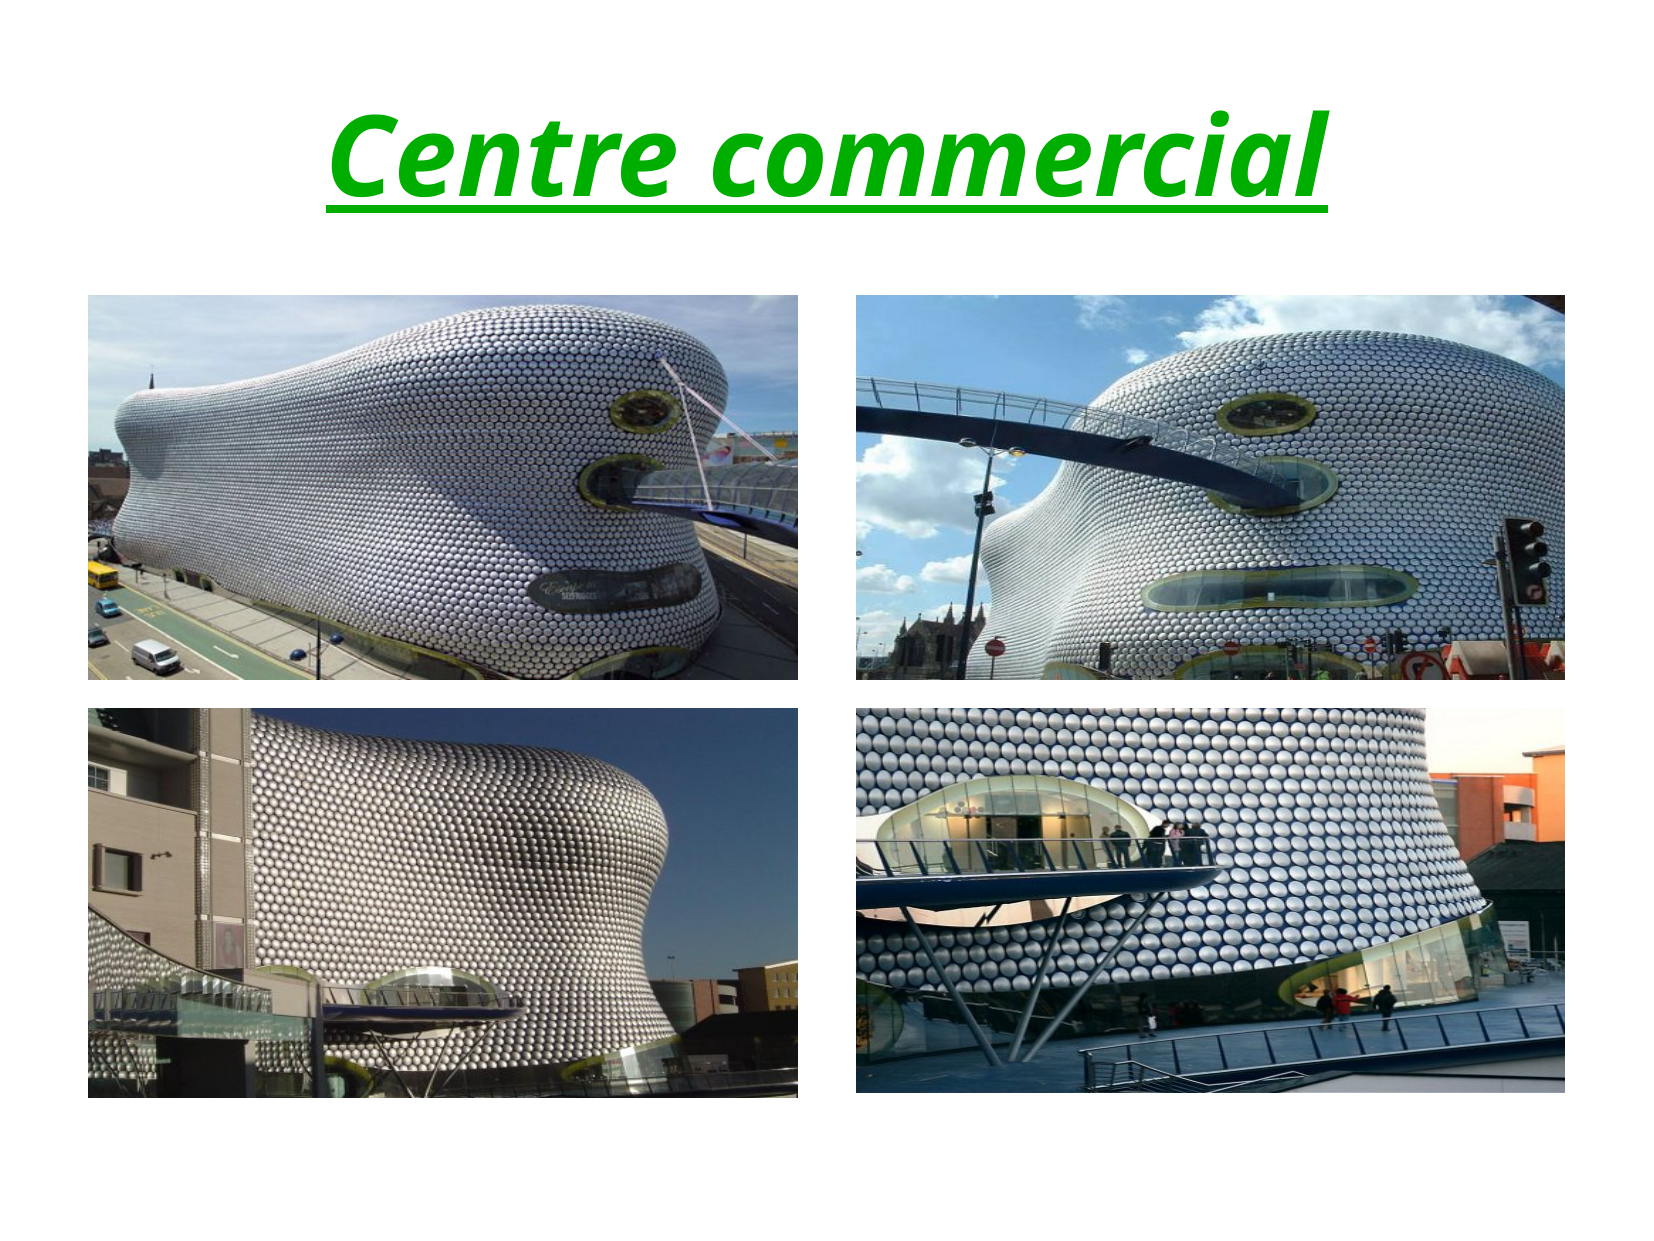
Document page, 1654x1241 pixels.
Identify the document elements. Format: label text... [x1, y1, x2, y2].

picture [856, 708, 1565, 1093]
picture [88, 708, 798, 1098]
title Centre commercial [82, 49, 1571, 257]
picture [88, 295, 798, 680]
chart [82, 717, 809, 1109]
chart [82, 290, 809, 681]
chart [845, 290, 1572, 681]
picture [856, 295, 1565, 680]
chart [845, 717, 1572, 1109]
